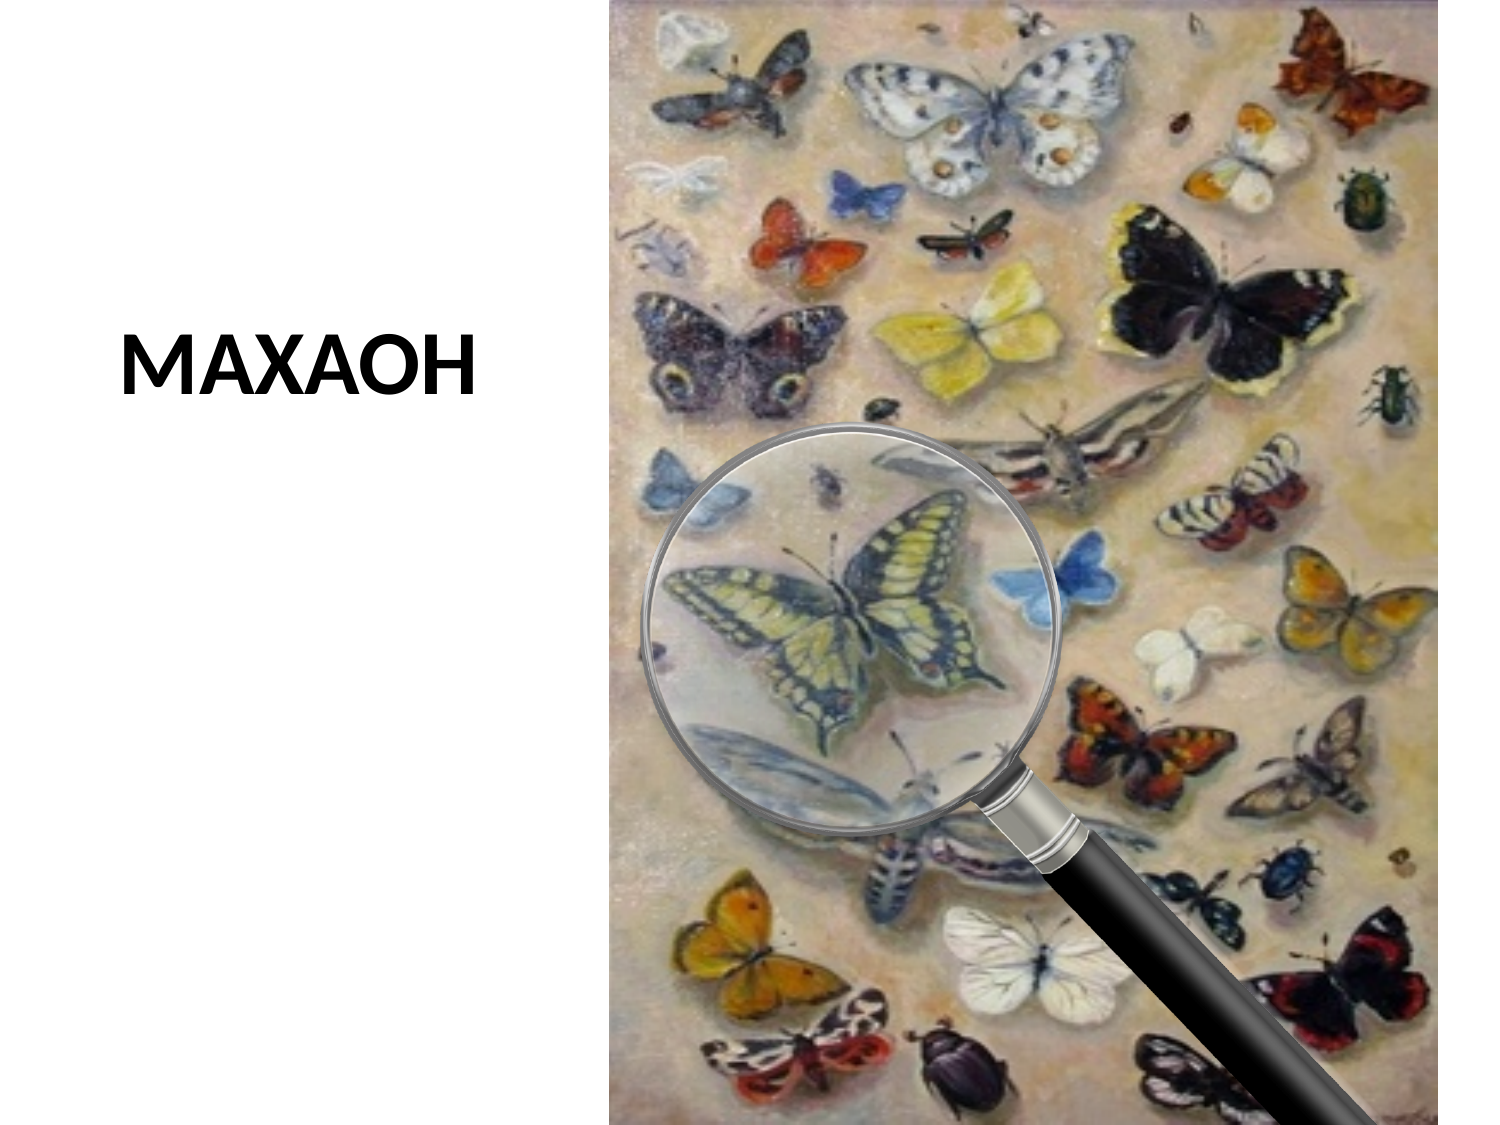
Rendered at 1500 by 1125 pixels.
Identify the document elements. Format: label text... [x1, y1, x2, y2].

picture [609, 0, 1438, 1125]
text_box МАХАОН [46, 93, 551, 622]
